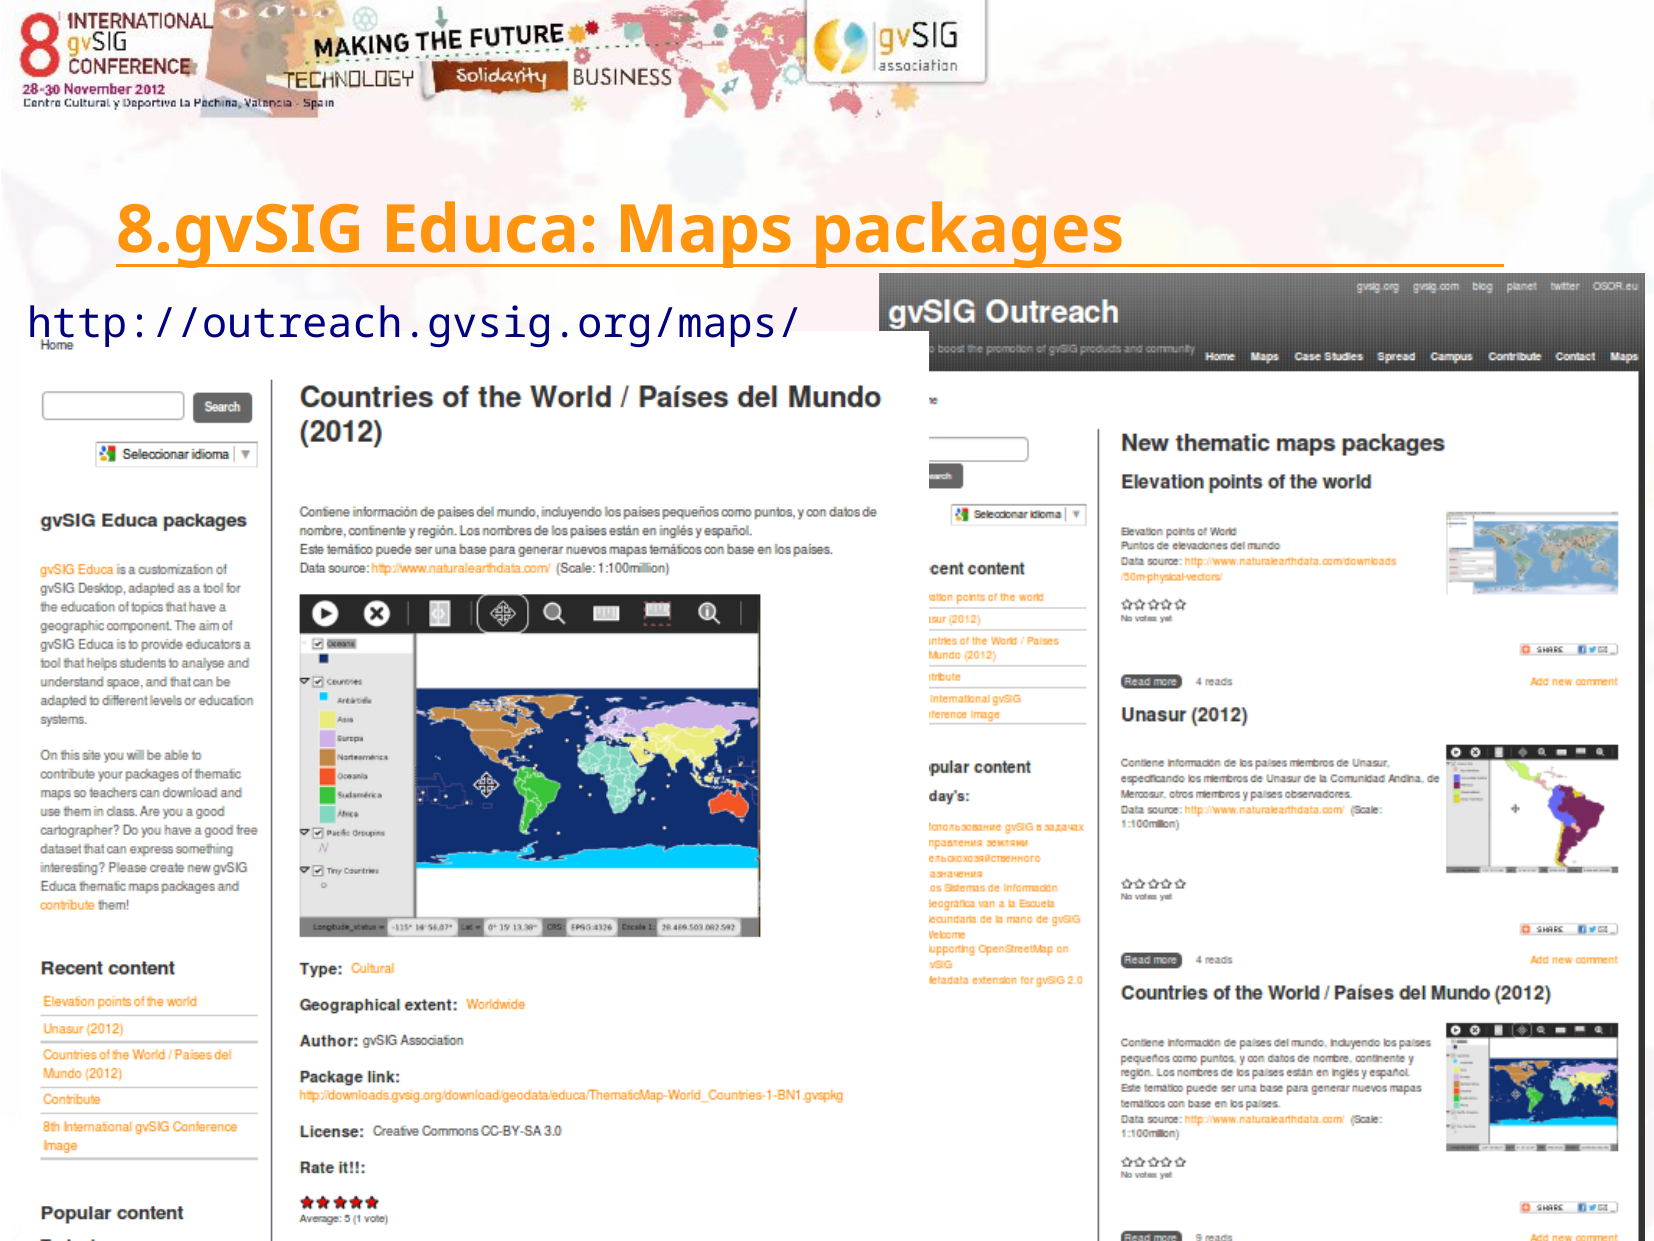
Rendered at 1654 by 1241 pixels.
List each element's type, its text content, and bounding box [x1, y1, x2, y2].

text_box http://outreach.gvsig.org/maps/ [12, 285, 882, 349]
title 8.gvSIG Educa: Maps packages [116, 187, 1605, 266]
picture [1, 0, 1654, 1241]
